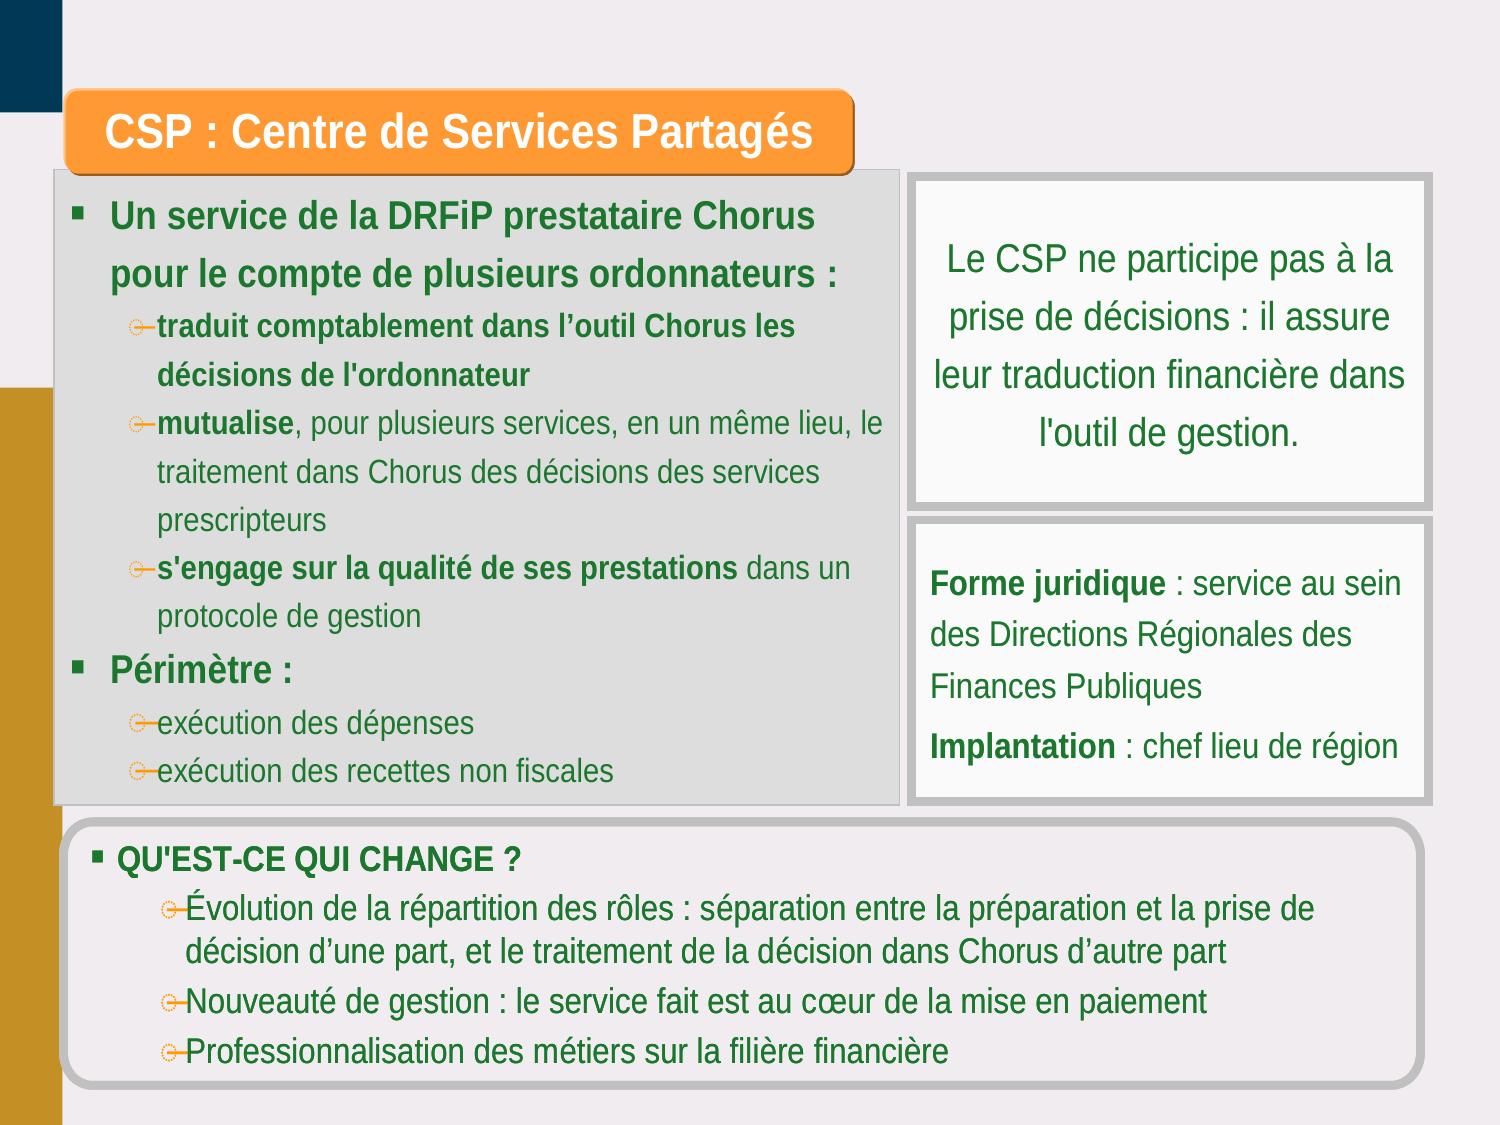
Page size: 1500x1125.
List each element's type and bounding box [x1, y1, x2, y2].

picture [53, 88, 1435, 1093]
